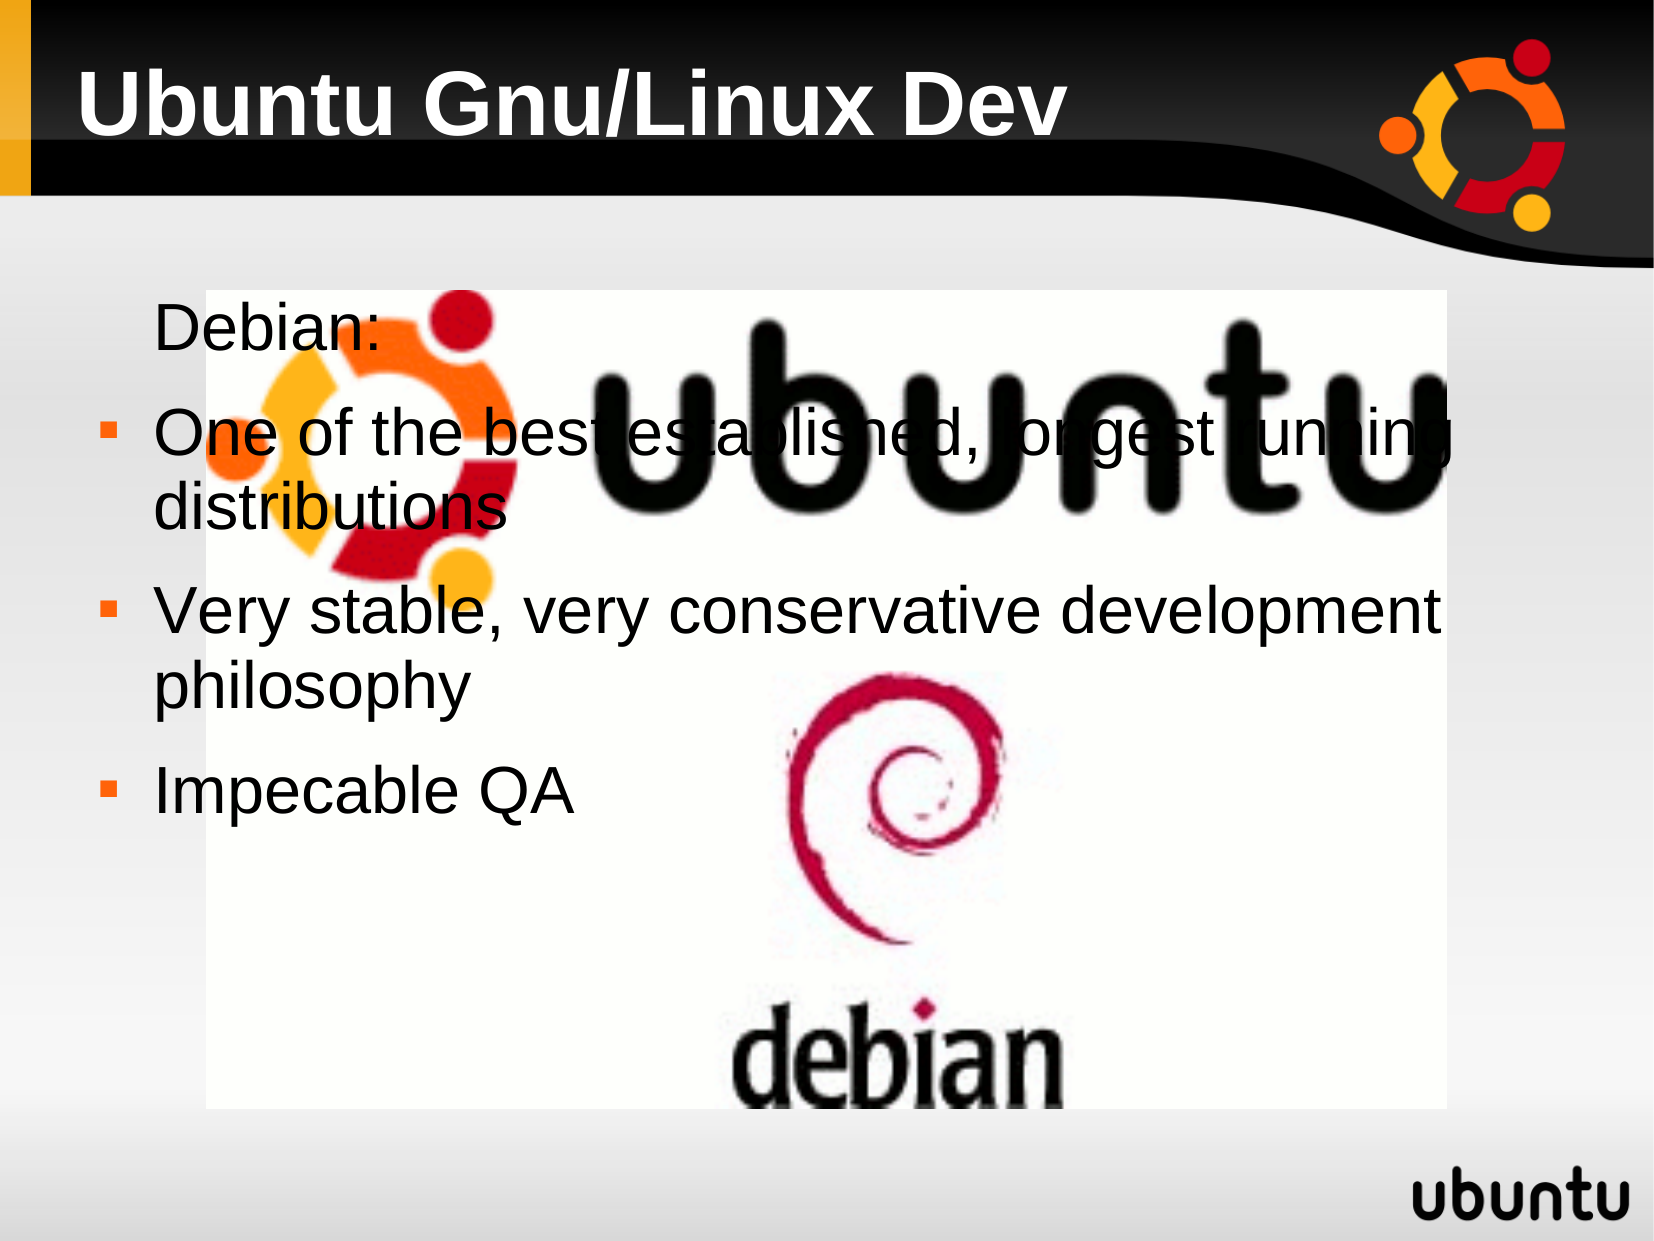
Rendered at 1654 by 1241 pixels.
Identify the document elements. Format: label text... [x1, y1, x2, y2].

title Ubuntu Gnu/Linux Dev [76, 0, 1565, 208]
picture [0, 0, 1654, 1241]
list Debian: One of the best established, longest running distributions Very stable, very conservative development philosophy Impecable QA [82, 290, 809, 1109]
